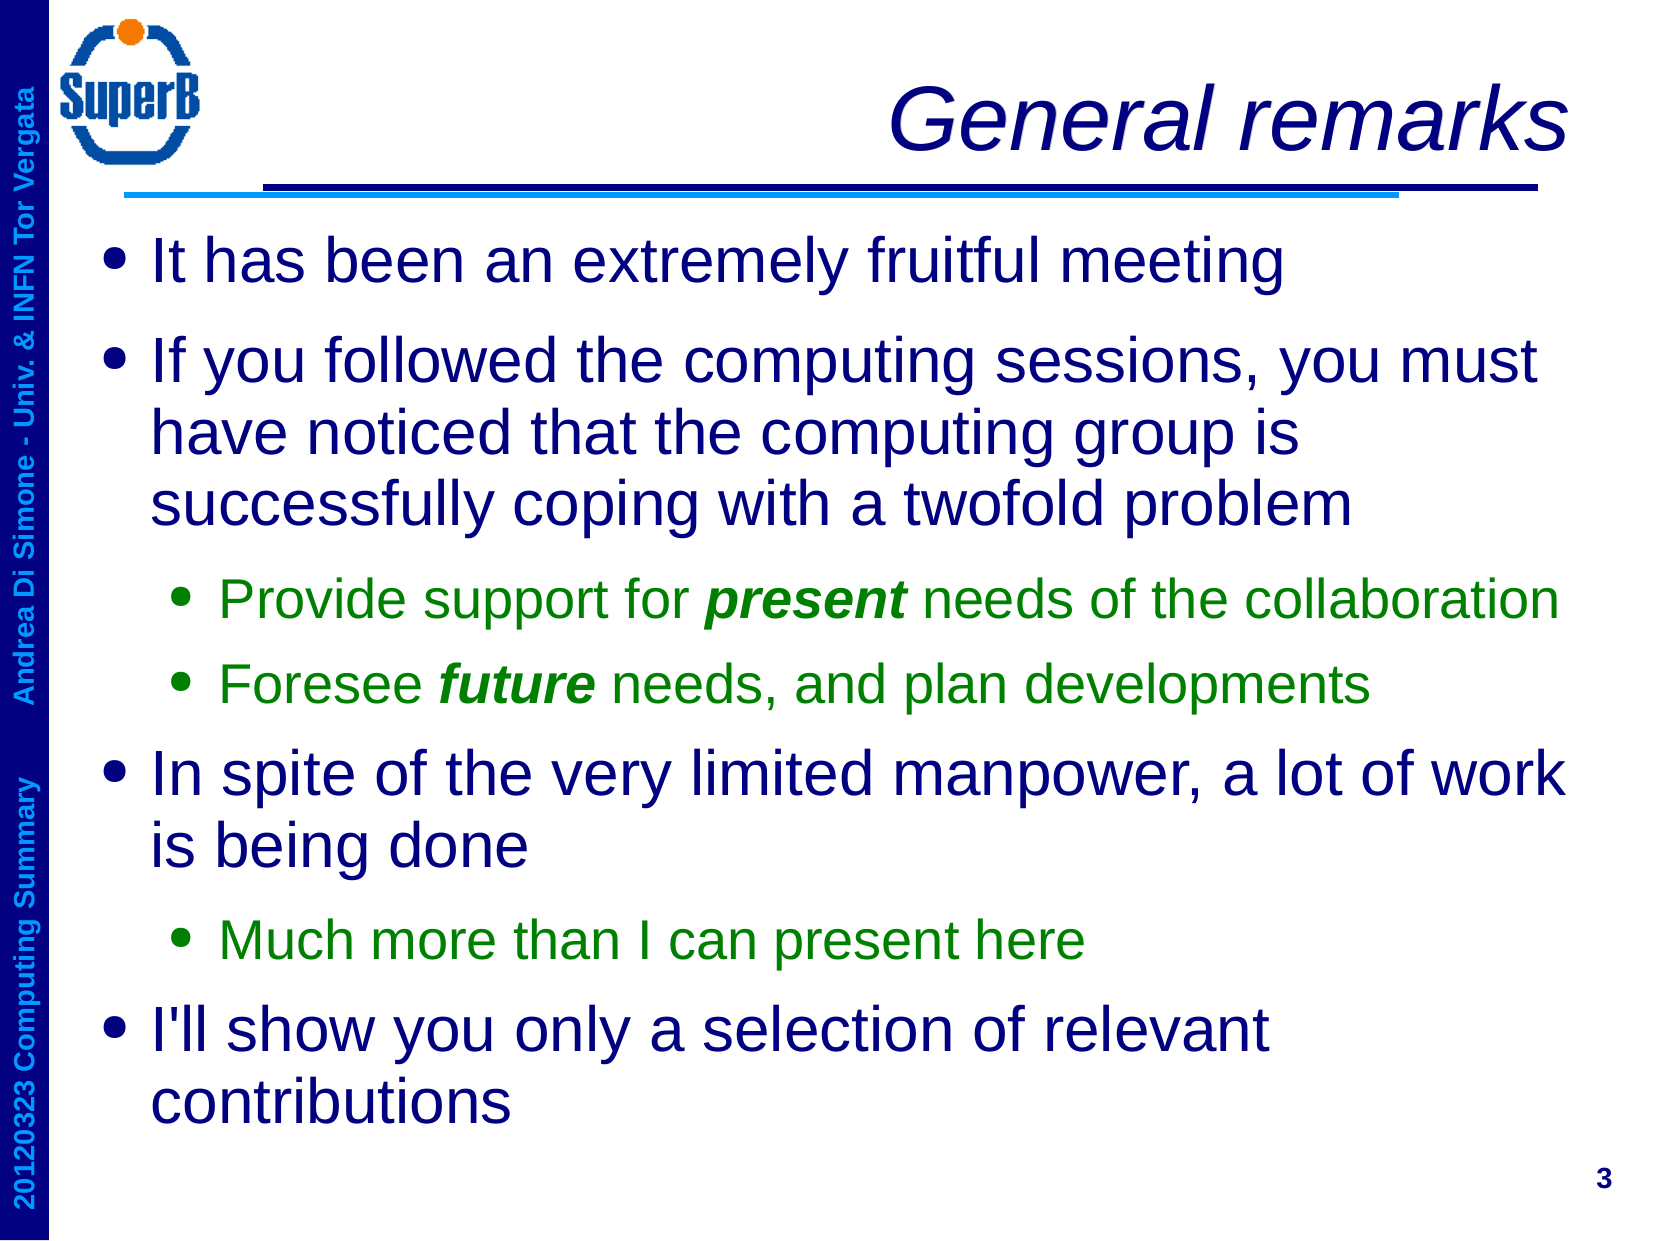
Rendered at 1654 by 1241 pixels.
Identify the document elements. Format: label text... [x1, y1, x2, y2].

title General remarks [82, 49, 1571, 188]
list It has been an extremely fruitful meeting If you followed the computing sessions, you must have noticed that the computing group is successfully coping with a twofold problem Provide support for present needs of the collaboration Foresee future needs, and plan developments In spite of the very limited manpower, a lot of work is being done Much more than I can present here I'll show you only a selection of relevant contributions [82, 225, 1571, 1201]
picture [51, 16, 208, 170]
